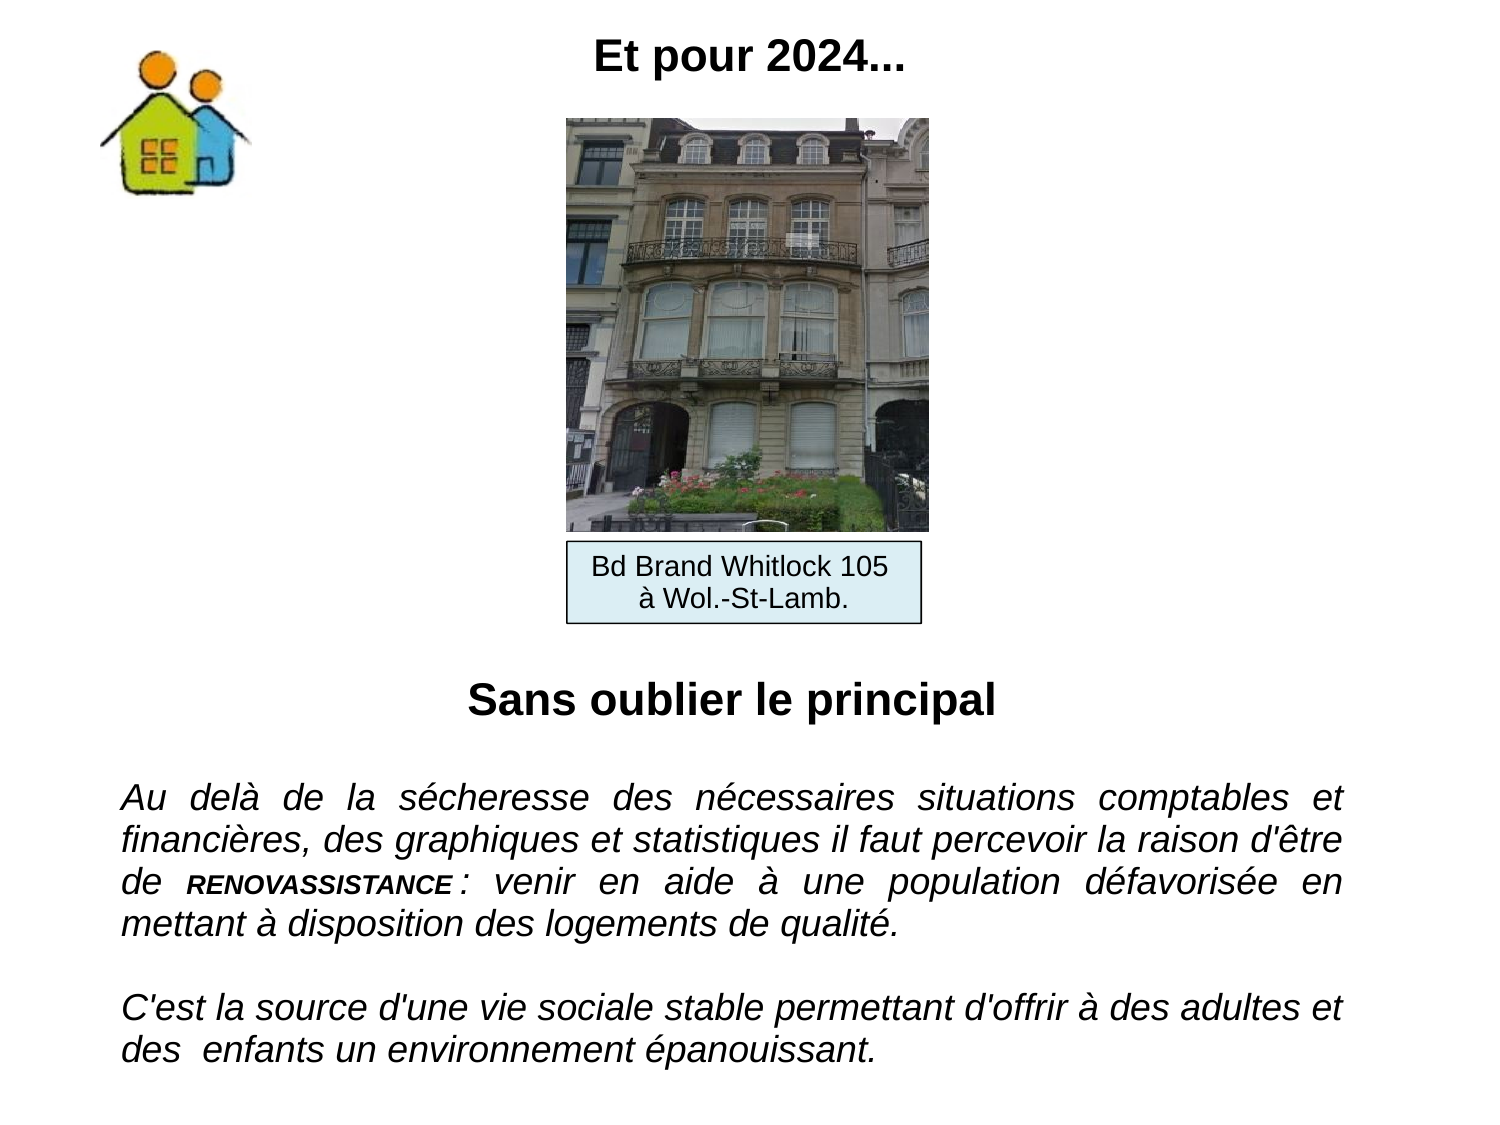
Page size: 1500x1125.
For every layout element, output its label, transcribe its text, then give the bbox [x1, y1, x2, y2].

text_box Sans oublier le principal Au delà de la sécheresse des nécessaires situations comptables et financières, des graphiques et statistiques il faut percevoir la raison d'être de RENOVASSISTANCE : venir en aide à une population défavorisée en mettant à disposition des logements de qualité. C'est la source d'une vie sociale stable permettant d'offrir à des adultes et des enfants un environnement épanouissant. [106, 666, 1359, 1099]
text_box Et pour 2024... [0, 22, 1500, 162]
picture [100, 50, 252, 199]
text_box Bd Brand Whitlock 105 à Wol.-St-Lamb. [566, 541, 922, 624]
picture [566, 118, 929, 532]
